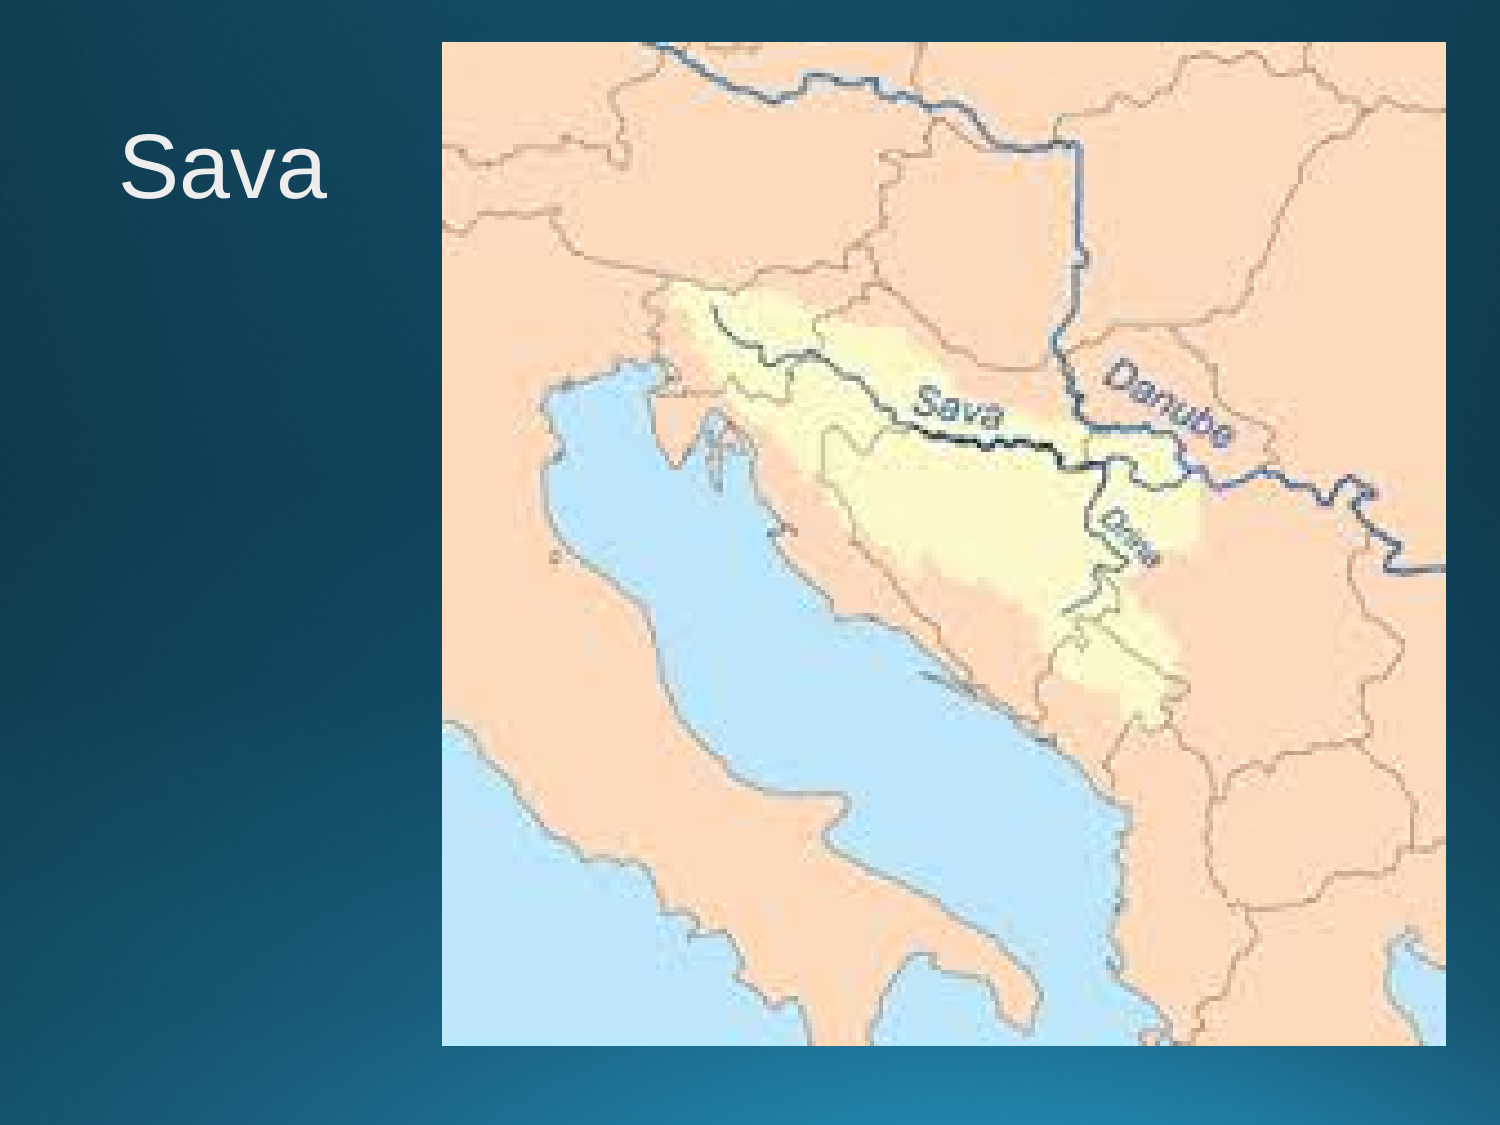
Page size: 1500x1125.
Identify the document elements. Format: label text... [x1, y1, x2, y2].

title Sava [103, 59, 442, 278]
picture [0, 0, 1500, 1125]
